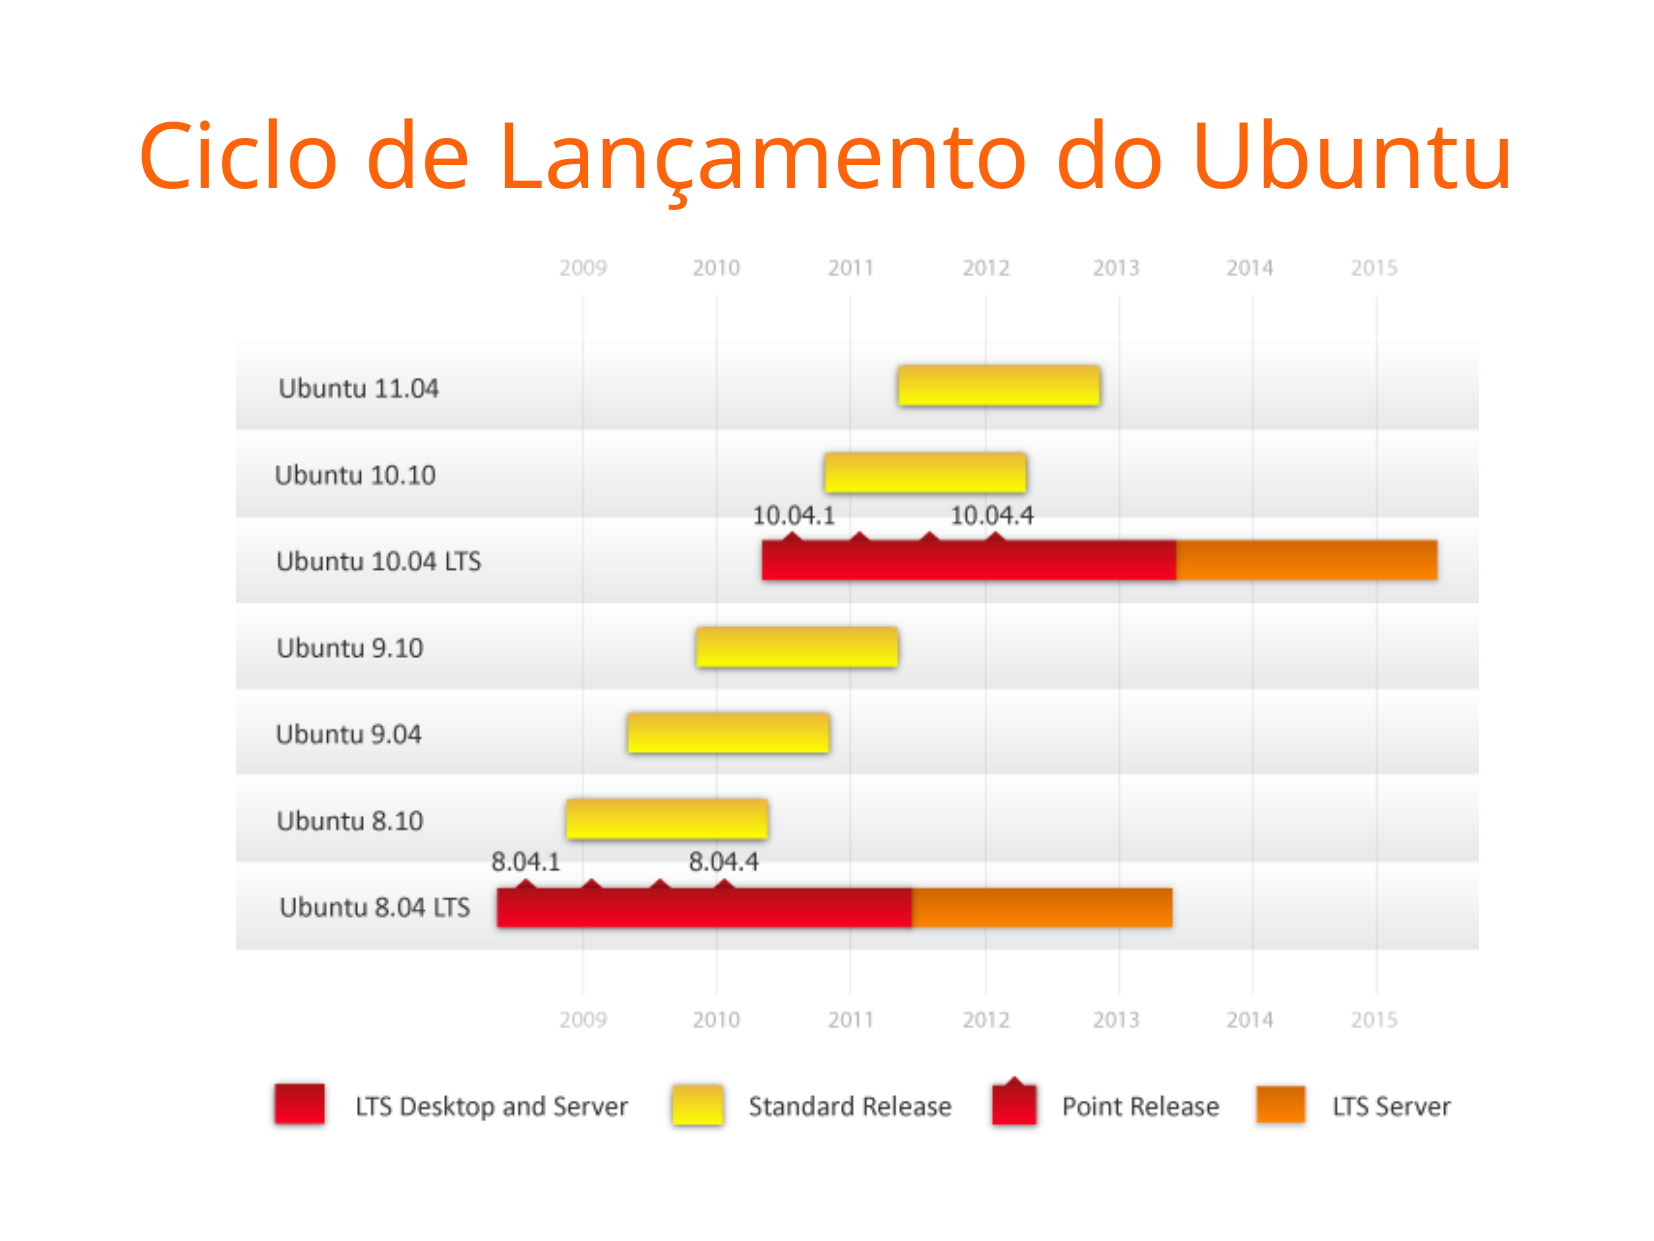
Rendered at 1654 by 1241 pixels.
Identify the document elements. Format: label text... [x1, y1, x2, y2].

title Ciclo de Lançamento do Ubuntu [82, 49, 1571, 257]
picture [236, 218, 1479, 1158]
